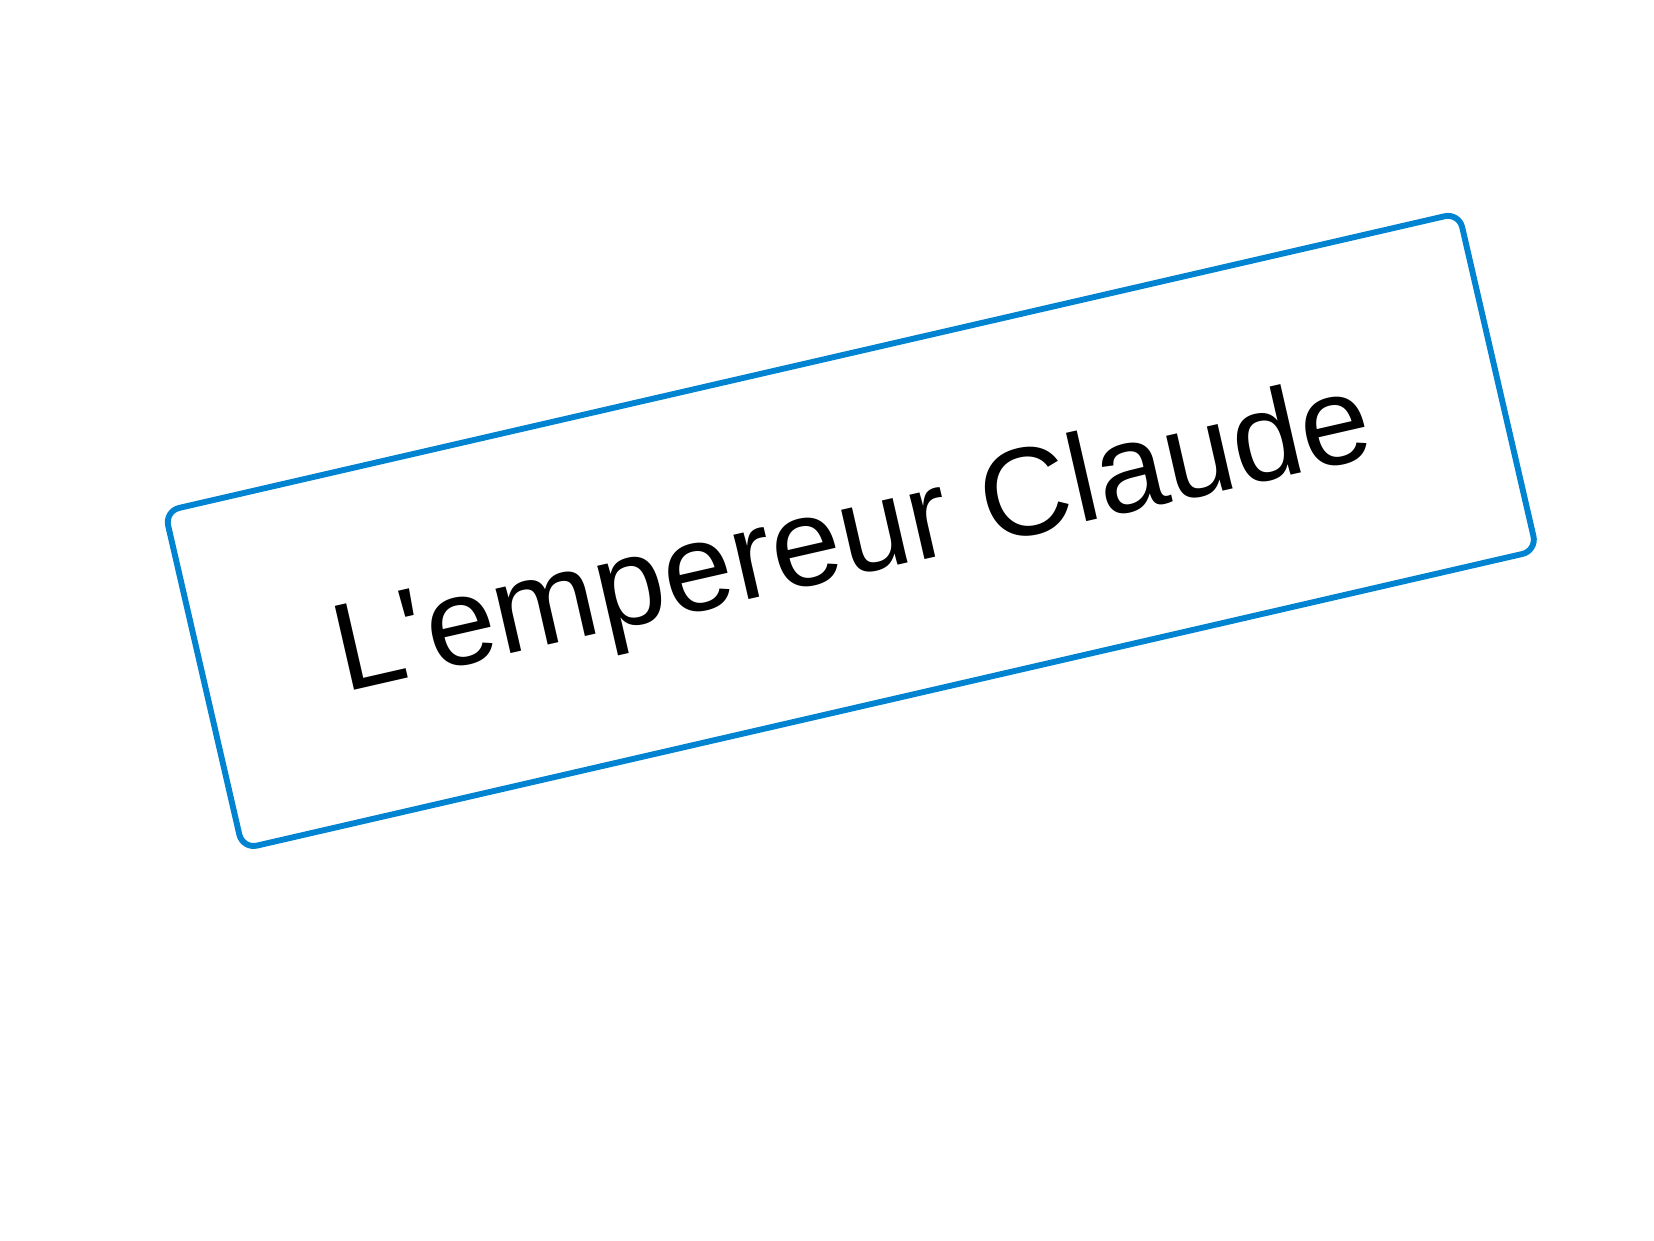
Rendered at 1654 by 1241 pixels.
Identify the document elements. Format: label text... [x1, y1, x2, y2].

text_box L'empereur Claude [164, 212, 1537, 849]
